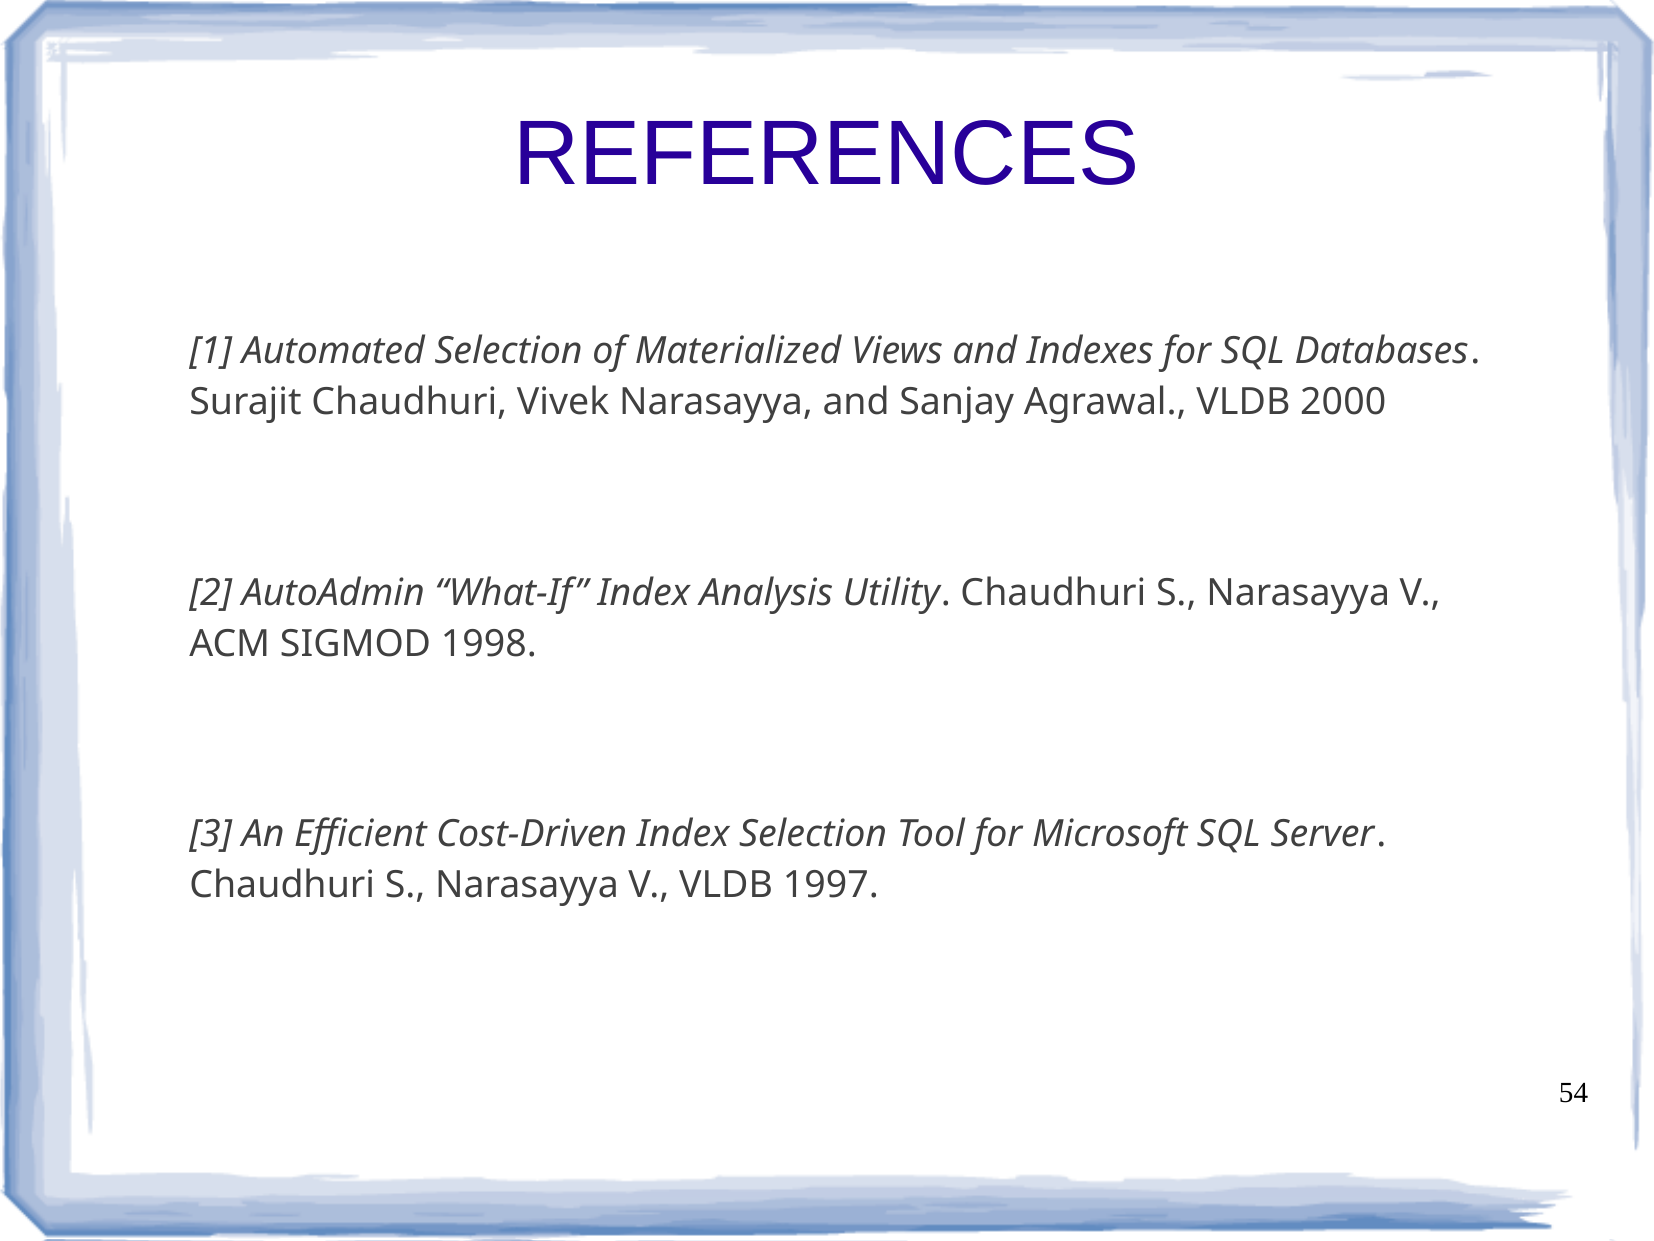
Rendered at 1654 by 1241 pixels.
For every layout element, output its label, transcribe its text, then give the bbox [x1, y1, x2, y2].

picture [0, 0, 1654, 1241]
title REFERENCES [82, 49, 1571, 257]
text_box [1] Automated Selection of Materialized Views and Indexes for SQL Databases. Surajit Chaudhuri, Vivek Narasayya, and Sanjay Agrawal., VLDB 2000 [2] AutoAdmin “What-If” Index Analysis Utility. Chaudhuri S., Narasayya V., ACM SIGMOD 1998. [3] An Efficient Cost-Driven Index Selection Tool for Microsoft SQL Server. Chaudhuri S., Narasayya V., VLDB 1997. [118, 274, 1524, 1022]
